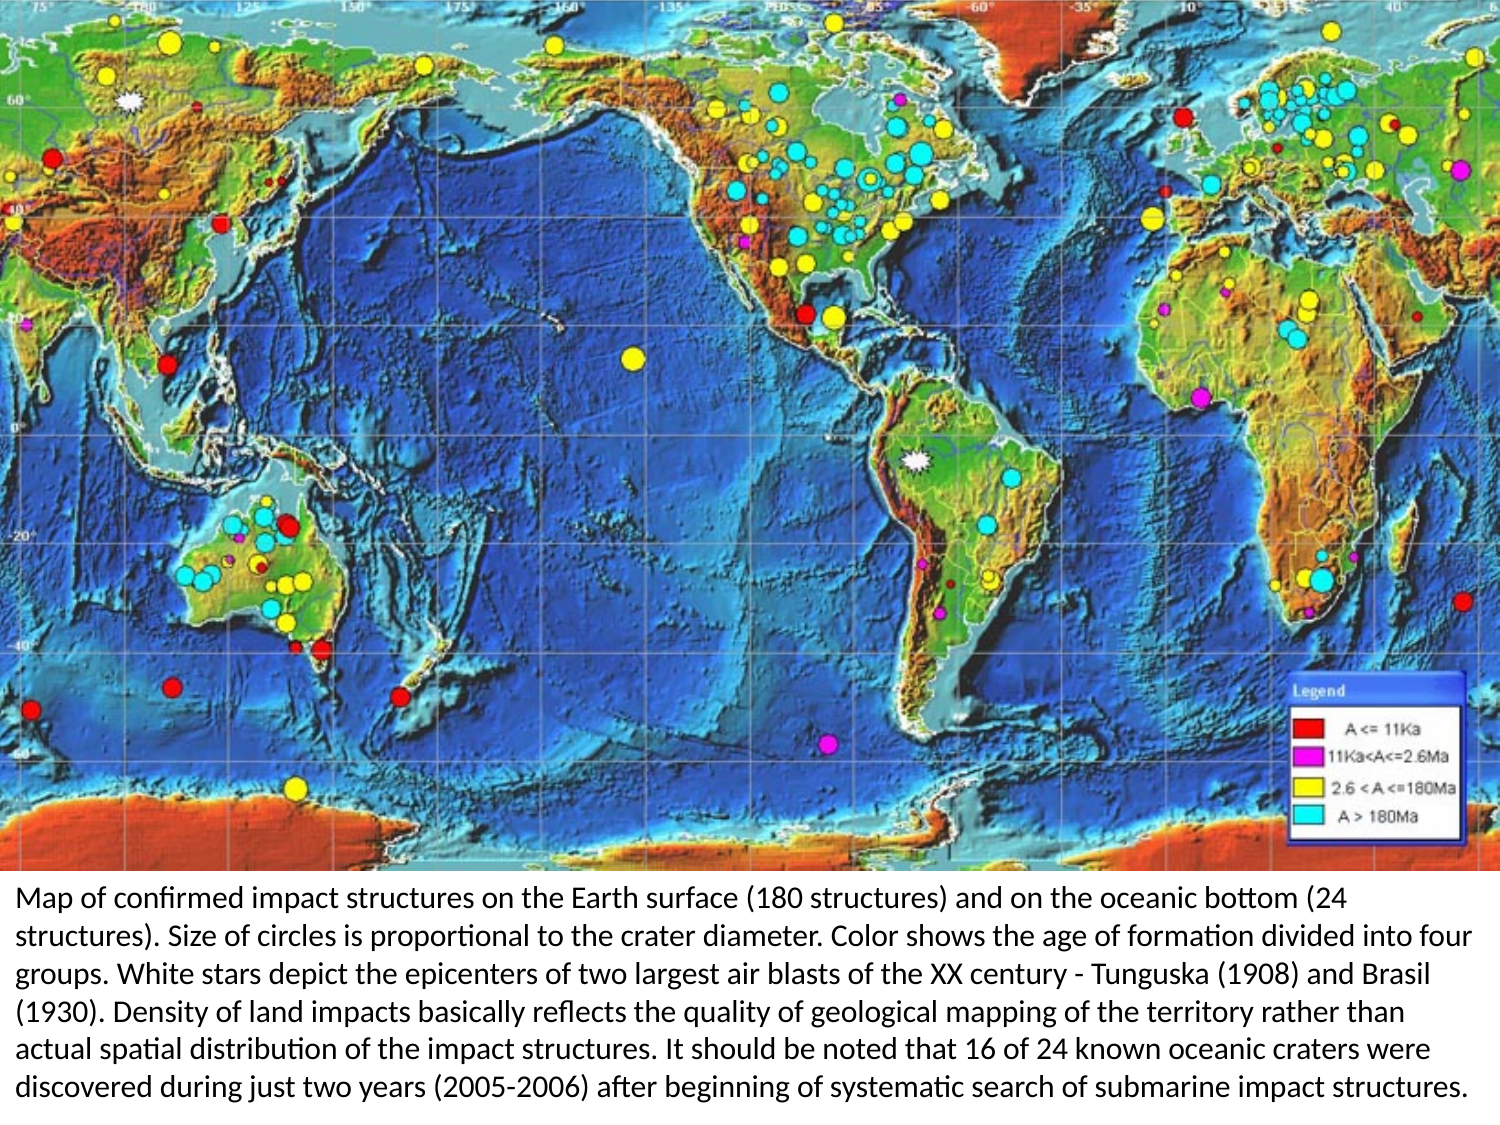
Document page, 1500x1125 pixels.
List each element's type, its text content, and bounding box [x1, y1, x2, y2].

list Map of confirmed impact structures on the Earth surface (180 structures) and on the oceanic bottom (24 structures). Size of circles is proportional to the crater diameter. Color shows the age of formation divided into four groups. White stars depict the epicenters of two largest air blasts of the XX century - Tunguska (1908) and Brasil (1930). Density of land impacts basically reflects the quality of geological mapping of the territory rather than actual spatial distribution of the impact structures. It should be noted that 16 of 24 known oceanic craters were discovered during just two years (2005-2006) after beginning of systematic search of submarine impact structures. [0, 871, 1500, 1125]
picture [0, 0, 1500, 871]
